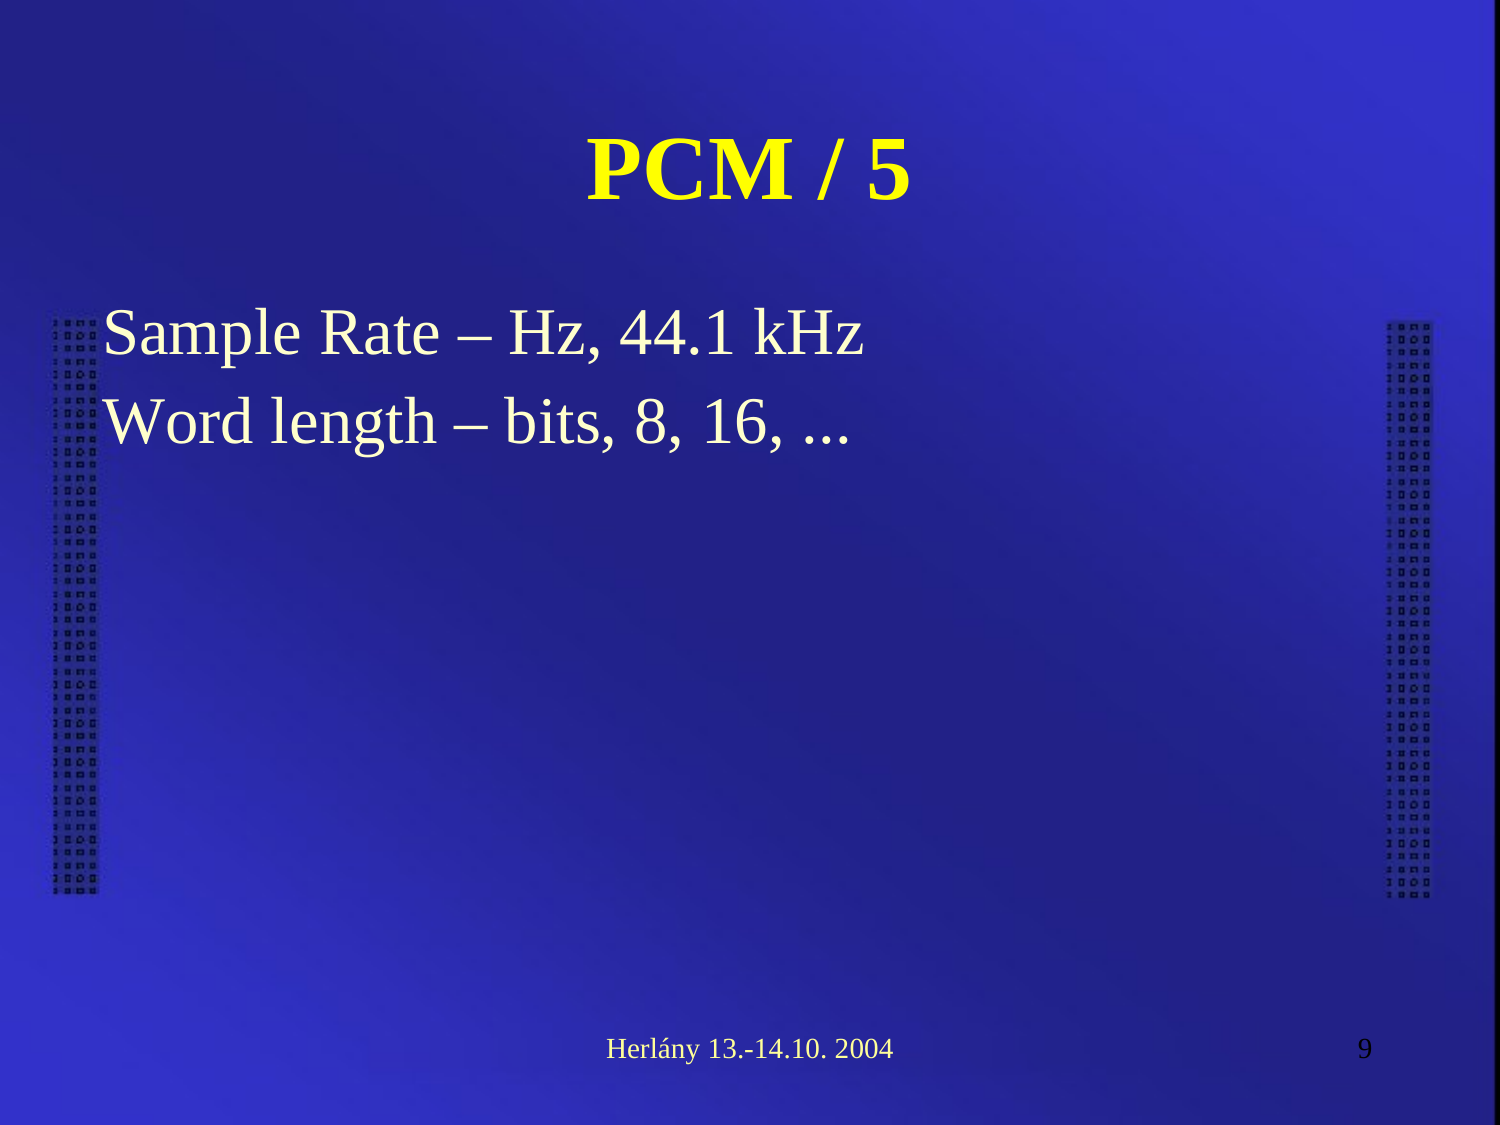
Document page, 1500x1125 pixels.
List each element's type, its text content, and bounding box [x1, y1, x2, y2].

picture [0, 0, 1500, 1125]
text_box 20 [1074, 1024, 1388, 1073]
text_box Herlány 13.-14.10. 2004 [512, 1024, 988, 1073]
title PCM / 5 [112, 74, 1388, 263]
list Sample Rate – Hz, 44.1 kHz Word length – bits, 8, 16, ... [87, 287, 1438, 988]
